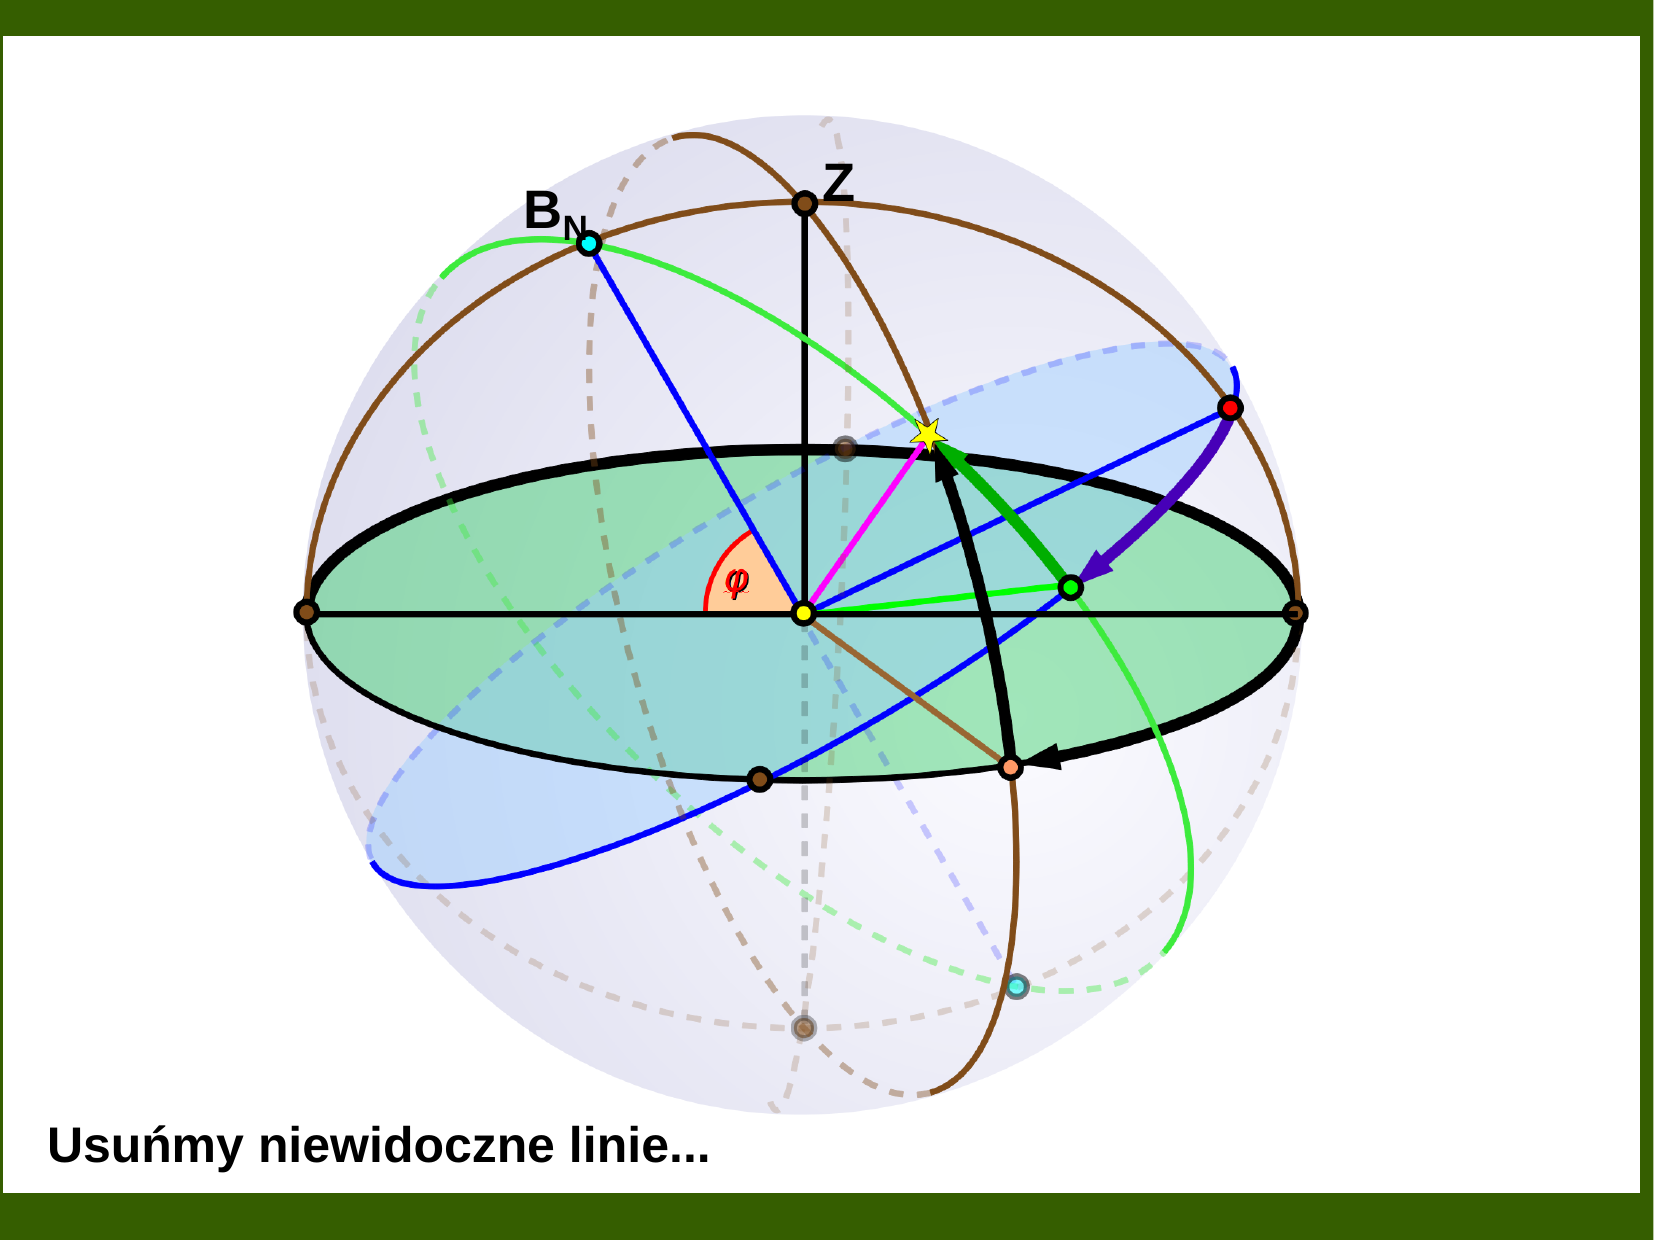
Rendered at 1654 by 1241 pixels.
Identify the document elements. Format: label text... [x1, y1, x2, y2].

text_box Usuńmy niewidoczne linie... [32, 1109, 741, 1181]
text_box BN [508, 172, 604, 255]
picture [3, 36, 1640, 1193]
text_box Z [807, 145, 871, 221]
